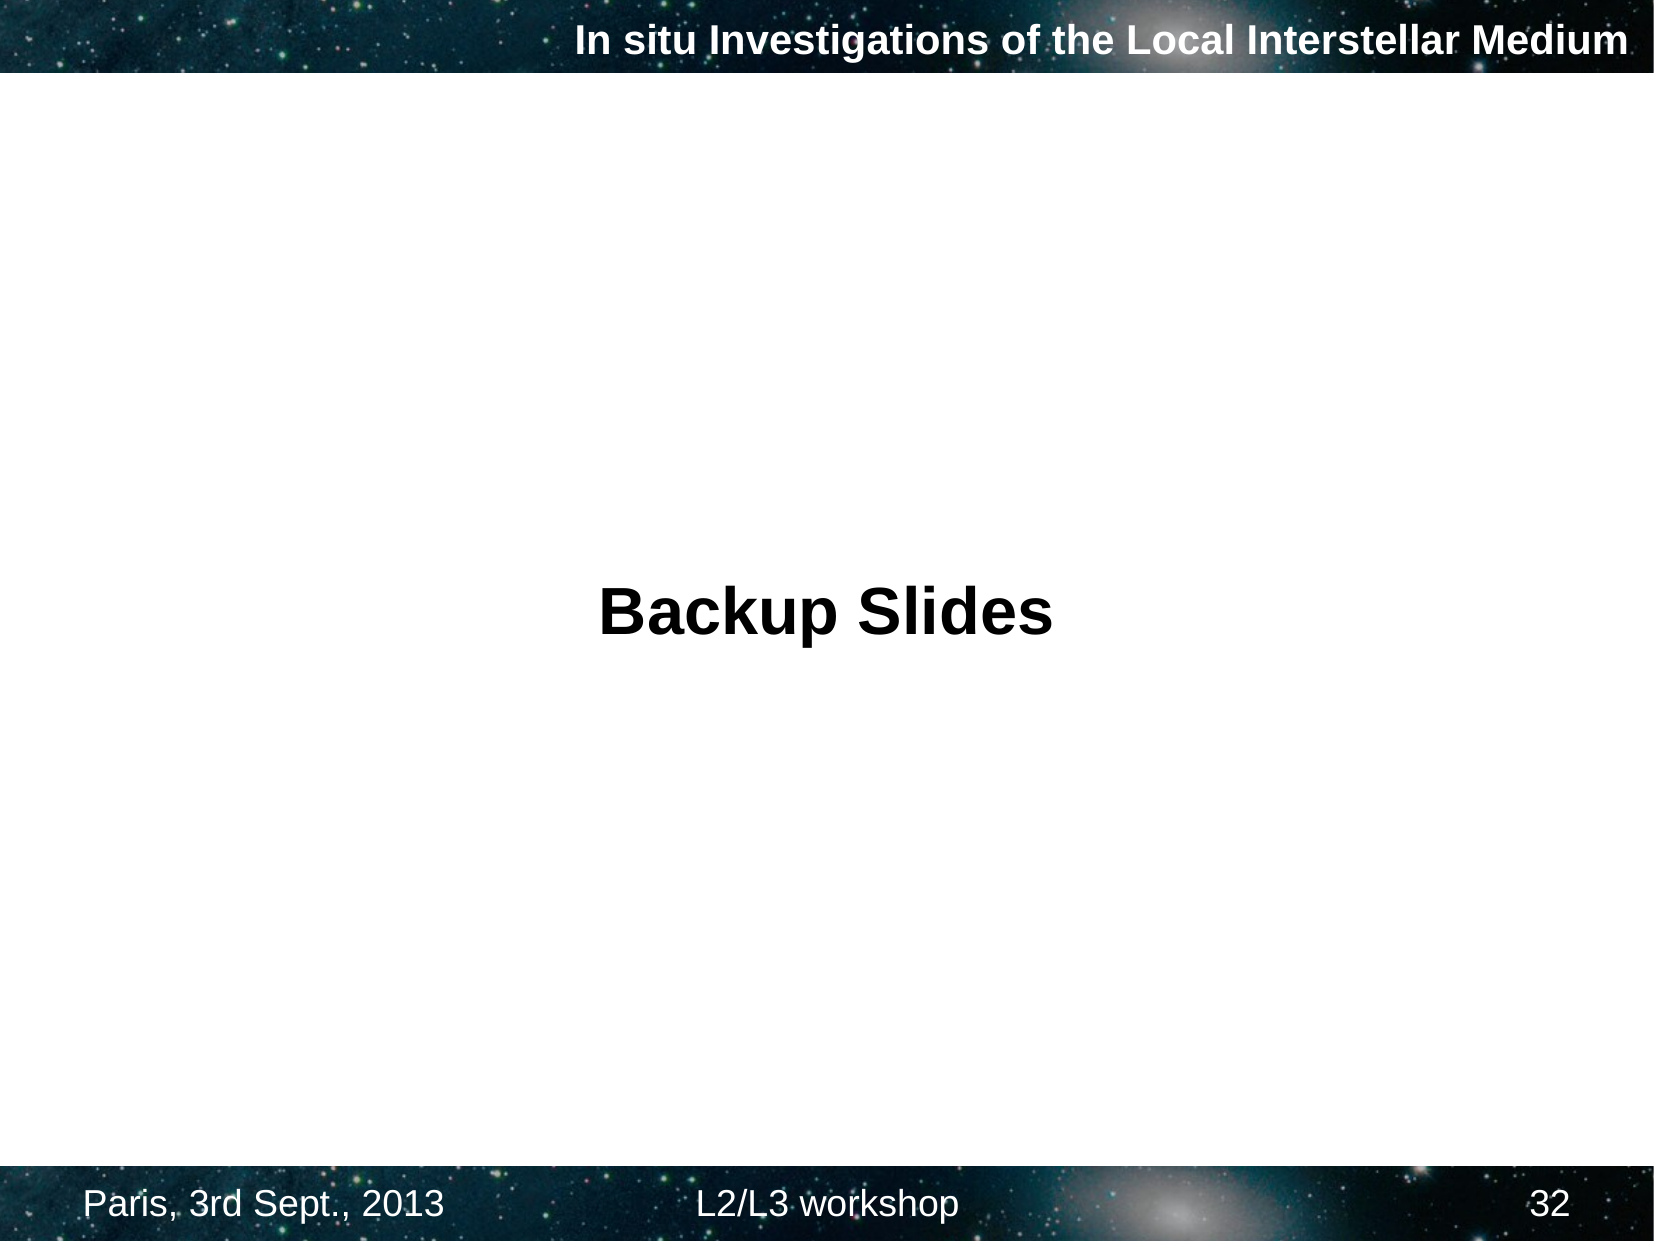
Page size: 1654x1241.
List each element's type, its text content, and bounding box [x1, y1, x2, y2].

picture [428, 1193, 438, 1201]
picture [0, 1166, 1654, 1241]
picture [438, 1212, 443, 1222]
text_box Backup Slides [82, 504, 1571, 712]
picture [0, 0, 1654, 73]
